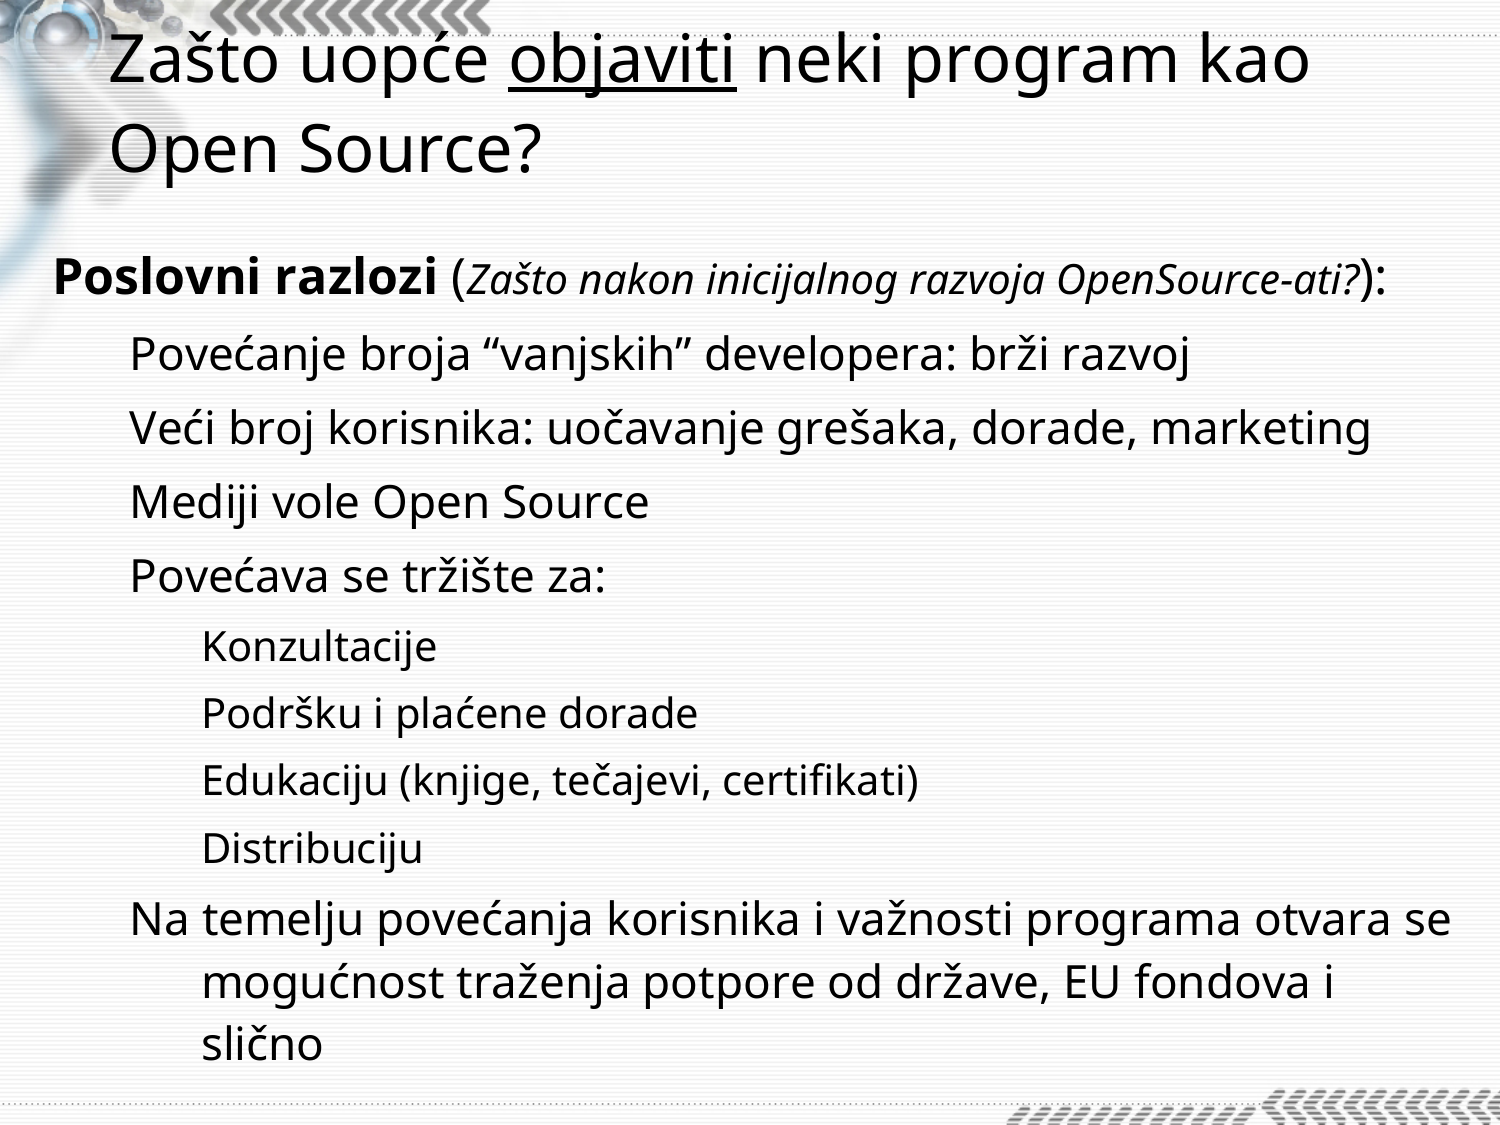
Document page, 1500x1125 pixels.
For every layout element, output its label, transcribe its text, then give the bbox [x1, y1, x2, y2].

list Poslovni razlozi (Zašto nakon inicijalnog razvoja OpenSource-ati?): Povećanje broja “vanjskih” developera: brži razvoj Veći broj korisnika: uočavanje grešaka, dorade, marketing Mediji vole Open Source Povećava se tržište za: Konzultacije Podršku i plaćene dorade Edukaciju (knjige, tečajevi, certifikati) Distribuciju Na temelju povećanja korisnika i važnosti programa otvara se mogućnost traženja potpore od države, EU fondova i slično [37, 233, 1476, 1125]
title Zašto uopće objaviti neki program kao Open Source? [94, 22, 1407, 201]
picture [0, 0, 1500, 1125]
